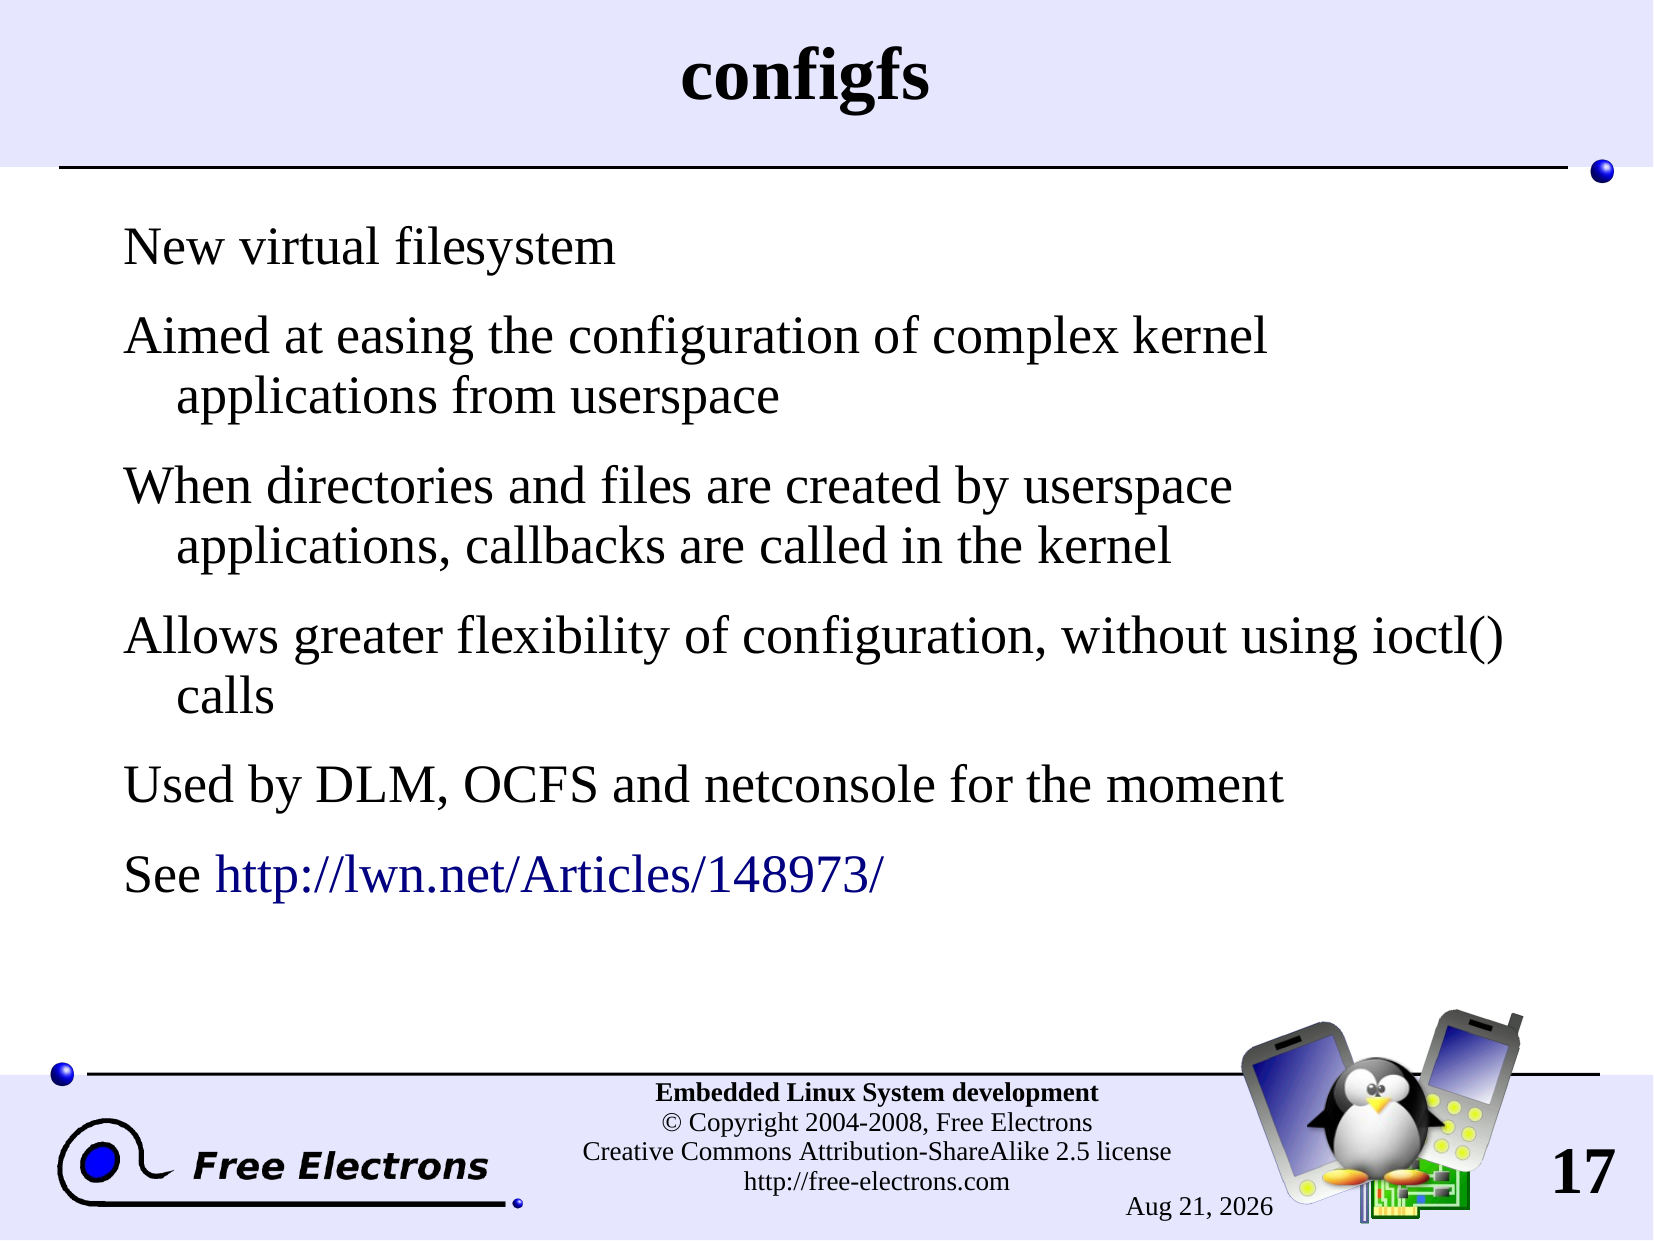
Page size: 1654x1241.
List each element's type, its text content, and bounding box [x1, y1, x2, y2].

list New virtual filesystem Aimed at easing the configuration of complex kernel applications from userspace When directories and files are created by userspace applications, callbacks are called in the kernel Allows greater flexibility of configuration, without using ioctl() calls Used by DLM, OCFS and netconsole for the moment See http://lwn.net/Articles/148973/ [105, 216, 1518, 1066]
title configfs [60, 25, 1551, 124]
picture [50, 1107, 527, 1216]
picture [1231, 1007, 1538, 1241]
